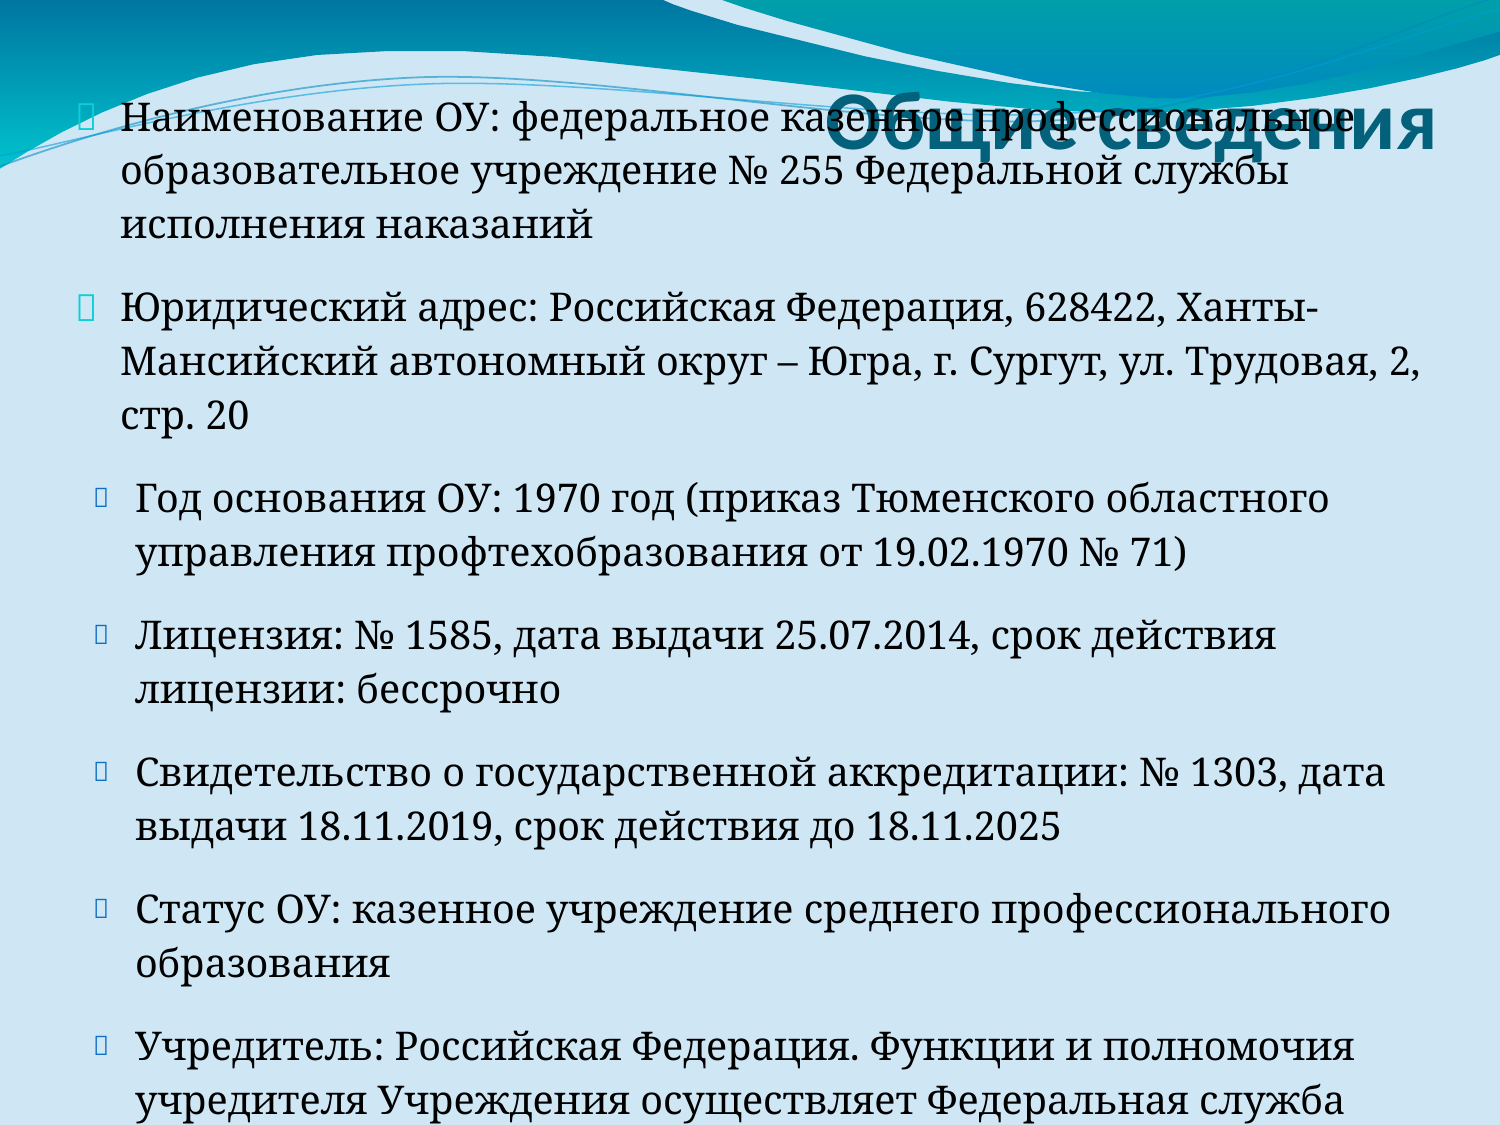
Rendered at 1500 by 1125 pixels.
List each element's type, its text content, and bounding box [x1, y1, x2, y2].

subtitle Наименование ОУ: федеральное казенное профессиональное образовательное учреждение № 255 Федеральной службы исполнения наказаний Юридический адрес: Российская Федерация, 628422, Ханты-Мансийский автономный округ – Югра, г. Сургут, ул. Трудовая, 2, стр. 20 Год основания ОУ: 1970 год (приказ Тюменского областного управления профтехобразования от 19.02.1970 № 71) Лицензия: № 1585, дата выдачи 25.07.2014, срок действия лицензии: бессрочно Свидетельство о государственной аккредитации: № 1303, дата выдачи 18.11.2019, срок действия до 18.11.2025 Статус ОУ: казенное учреждение среднего профессионального образования Учредитель: Российская Федерация. Функции и полномочия учредителя Учреждения осуществляет Федеральная служба исполнения наказаний [75, 165, 1425, 1125]
title Общие сведения [102, 59, 1453, 247]
